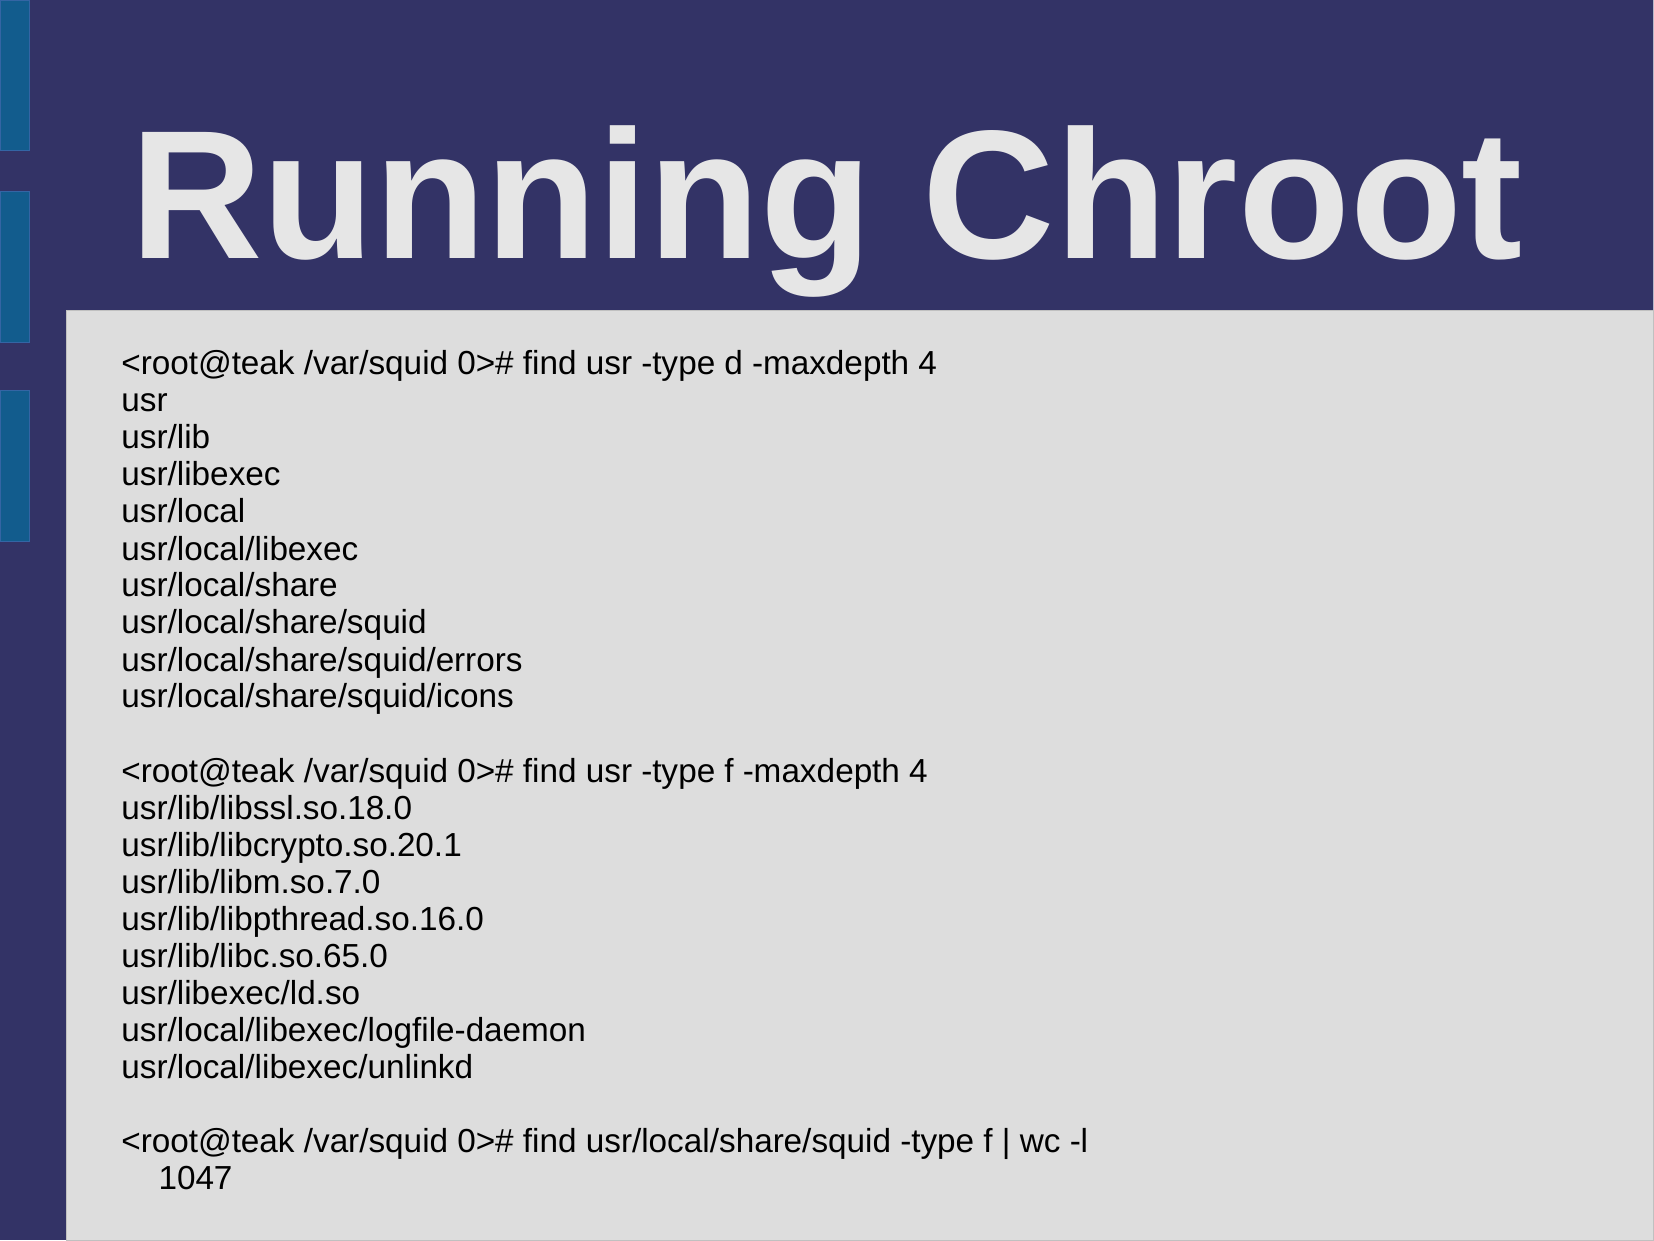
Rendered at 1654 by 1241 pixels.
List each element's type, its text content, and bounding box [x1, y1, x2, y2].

list <root@teak /var/squid 0># find usr -type d -maxdepth 4 usr usr/lib usr/libexec usr/local usr/local/libexec usr/local/share usr/local/share/squid usr/local/share/squid/errors usr/local/share/squid/icons <root@teak /var/squid 0># find usr -type f -maxdepth 4 usr/lib/libssl.so.18.0 usr/lib/libcrypto.so.20.1 usr/lib/libm.so.7.0 usr/lib/libpthread.so.16.0 usr/lib/libc.so.65.0 usr/libexec/ld.so usr/local/libexec/logfile-daemon usr/local/libexec/unlinkd <root@teak /var/squid 0># find usr/local/share/squid -type f | wc -l 1047 [121, 344, 1534, 1202]
title Running Chroot [121, 91, 1534, 299]
